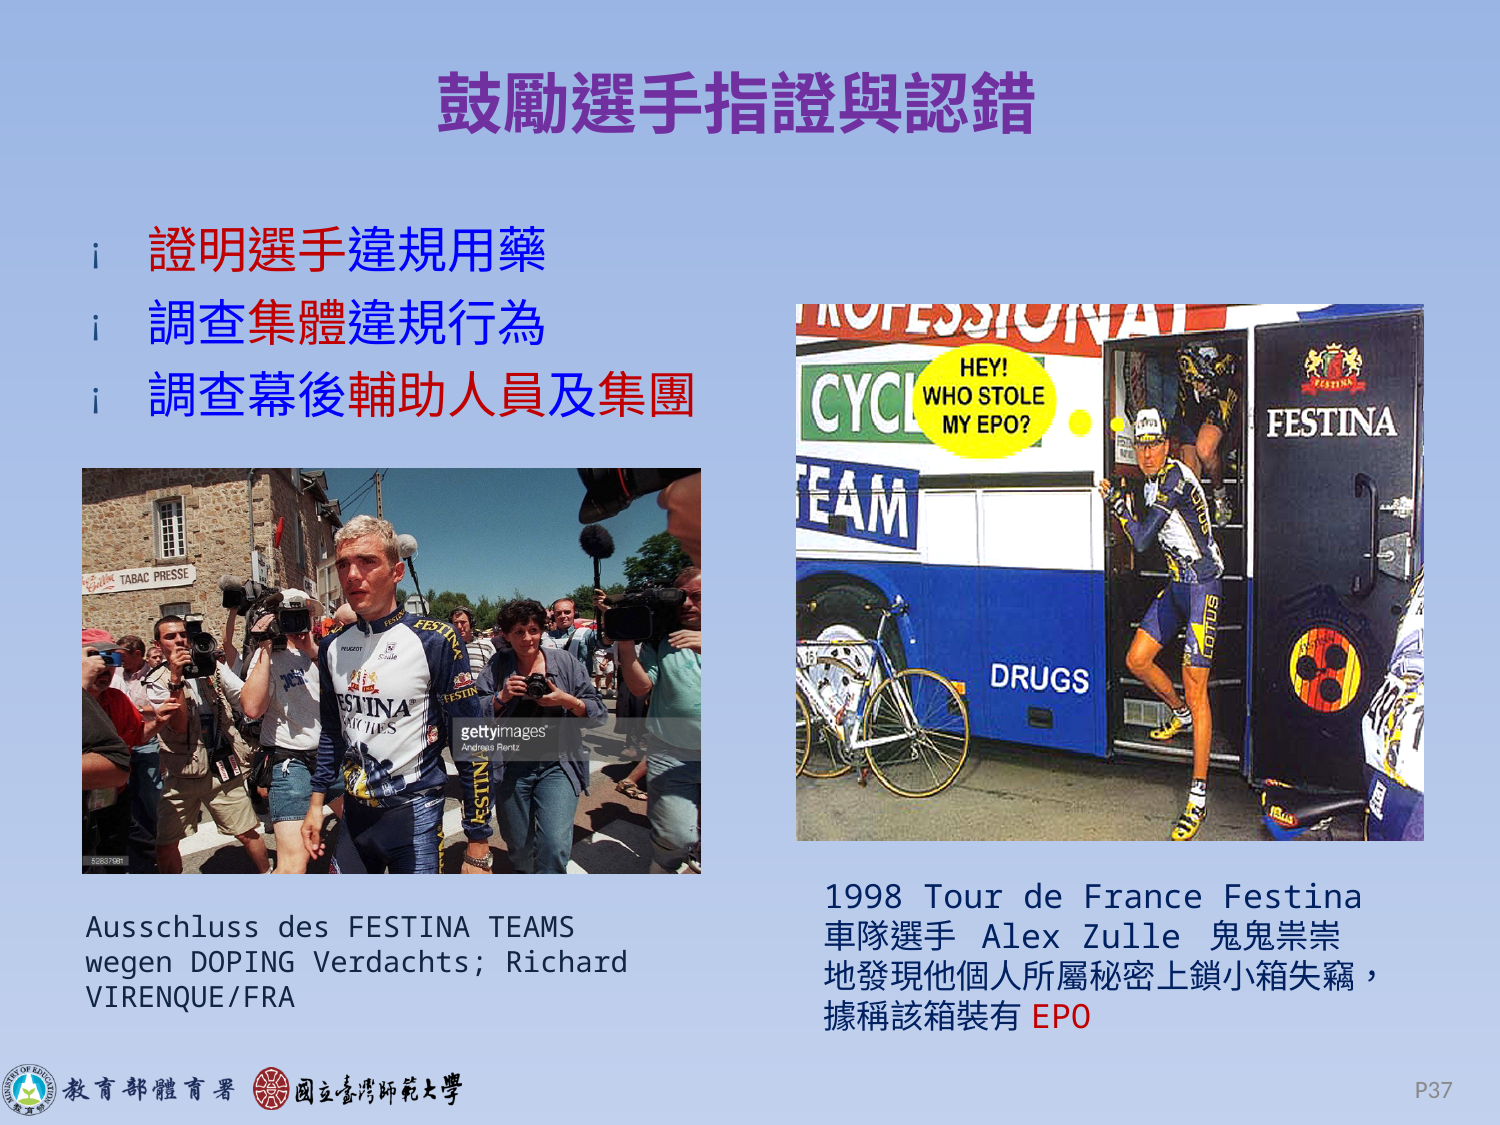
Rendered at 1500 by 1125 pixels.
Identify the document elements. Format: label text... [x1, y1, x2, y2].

text_box 鼓勵選手指證與認錯 [16, 54, 1458, 150]
text_box 1998 Tour de France Festina車隊選手 Alex Zulle 鬼鬼祟崇地發現他個人所屬秘密上鎖小箱失竊，據稱該箱裝有EPO [809, 868, 1379, 1043]
text_box P [1399, 1046, 1500, 1125]
text_box Ausschluss des FESTINA TEAMS wegen DOPING Verdachts; Richard VIRENQUE/FRA [70, 901, 668, 1021]
text_box 證明選手違規用藥 調查集體違規行為 調查幕後輔助人員及集團 [76, 210, 1500, 802]
picture [82, 468, 701, 875]
picture [796, 304, 1424, 841]
